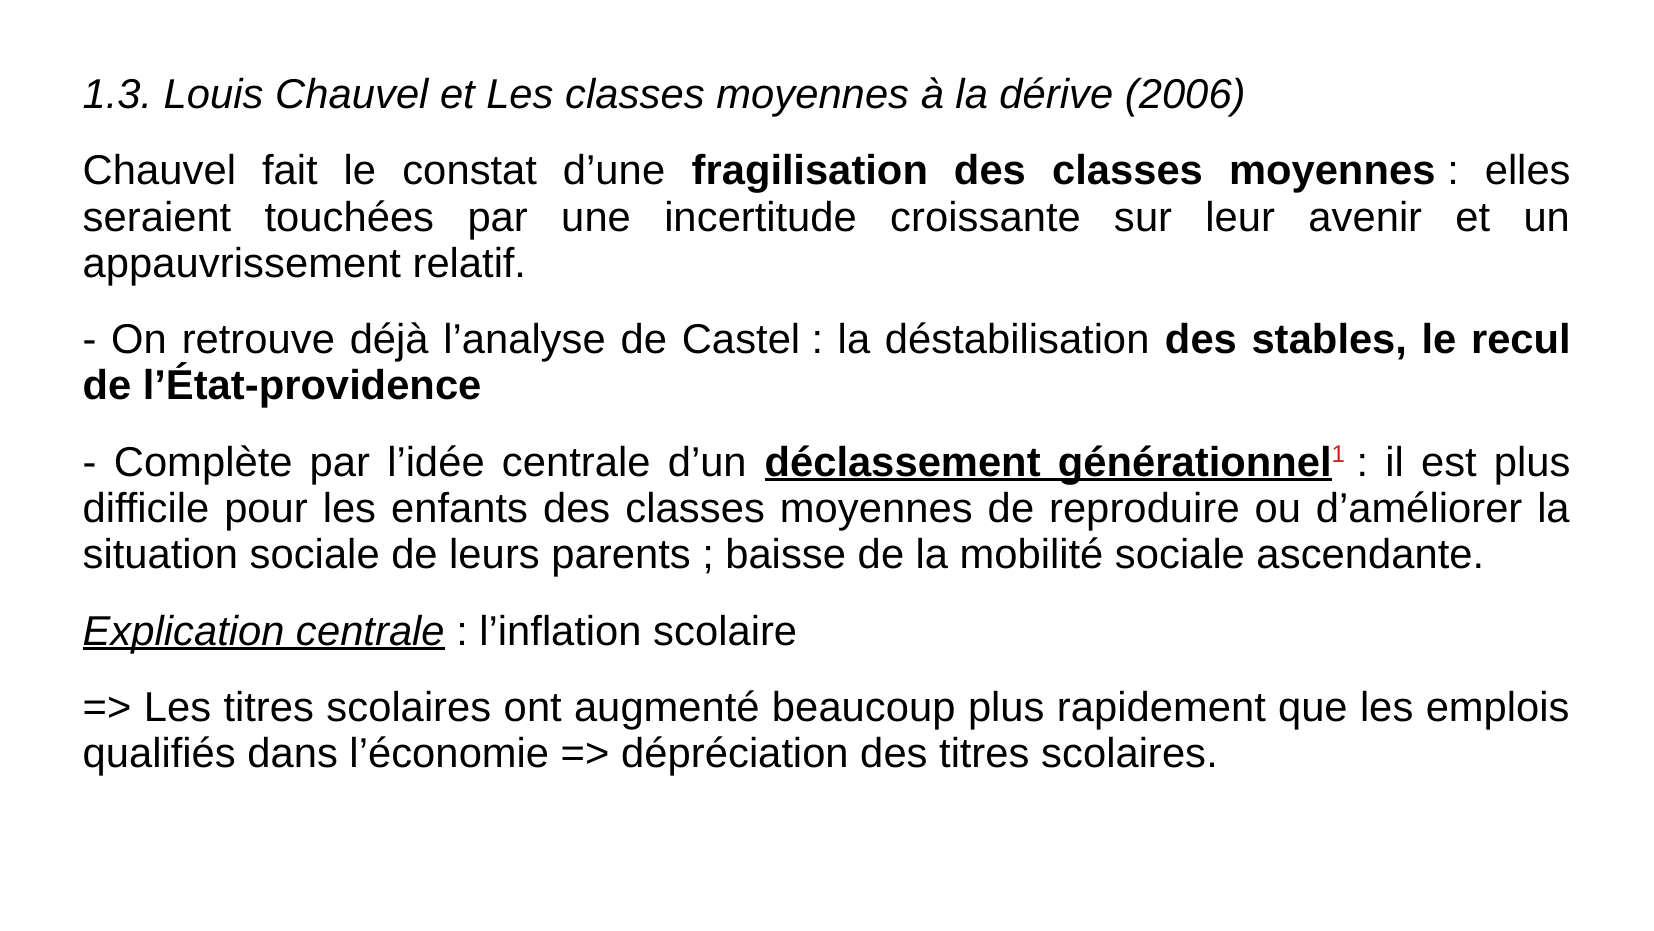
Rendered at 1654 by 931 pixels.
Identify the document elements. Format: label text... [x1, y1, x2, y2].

list 1.3. Louis Chauvel et Les classes moyennes à la dérive (2006) Chauvel fait le constat d’une fragilisation des classes moyennes : elles seraient touchées par une incertitude croissante sur leur avenir et un appauvrissement relatif. - On retrouve déjà l’analyse de Castel : la déstabilisation des stables, le recul de l’État-providence - Complète par l’idée centrale d’un déclassement générationnel1 : il est plus difficile pour les enfants des classes moyennes de reproduire ou d’améliorer la situation sociale de leurs parents ; baisse de la mobilité sociale ascendante. Explication centrale : l’inflation scolaire => Les titres scolaires ont augmenté beaucoup plus rapidement que les emplois qualifiés dans l’économie => dépréciation des titres scolaires. [82, 70, 1571, 886]
